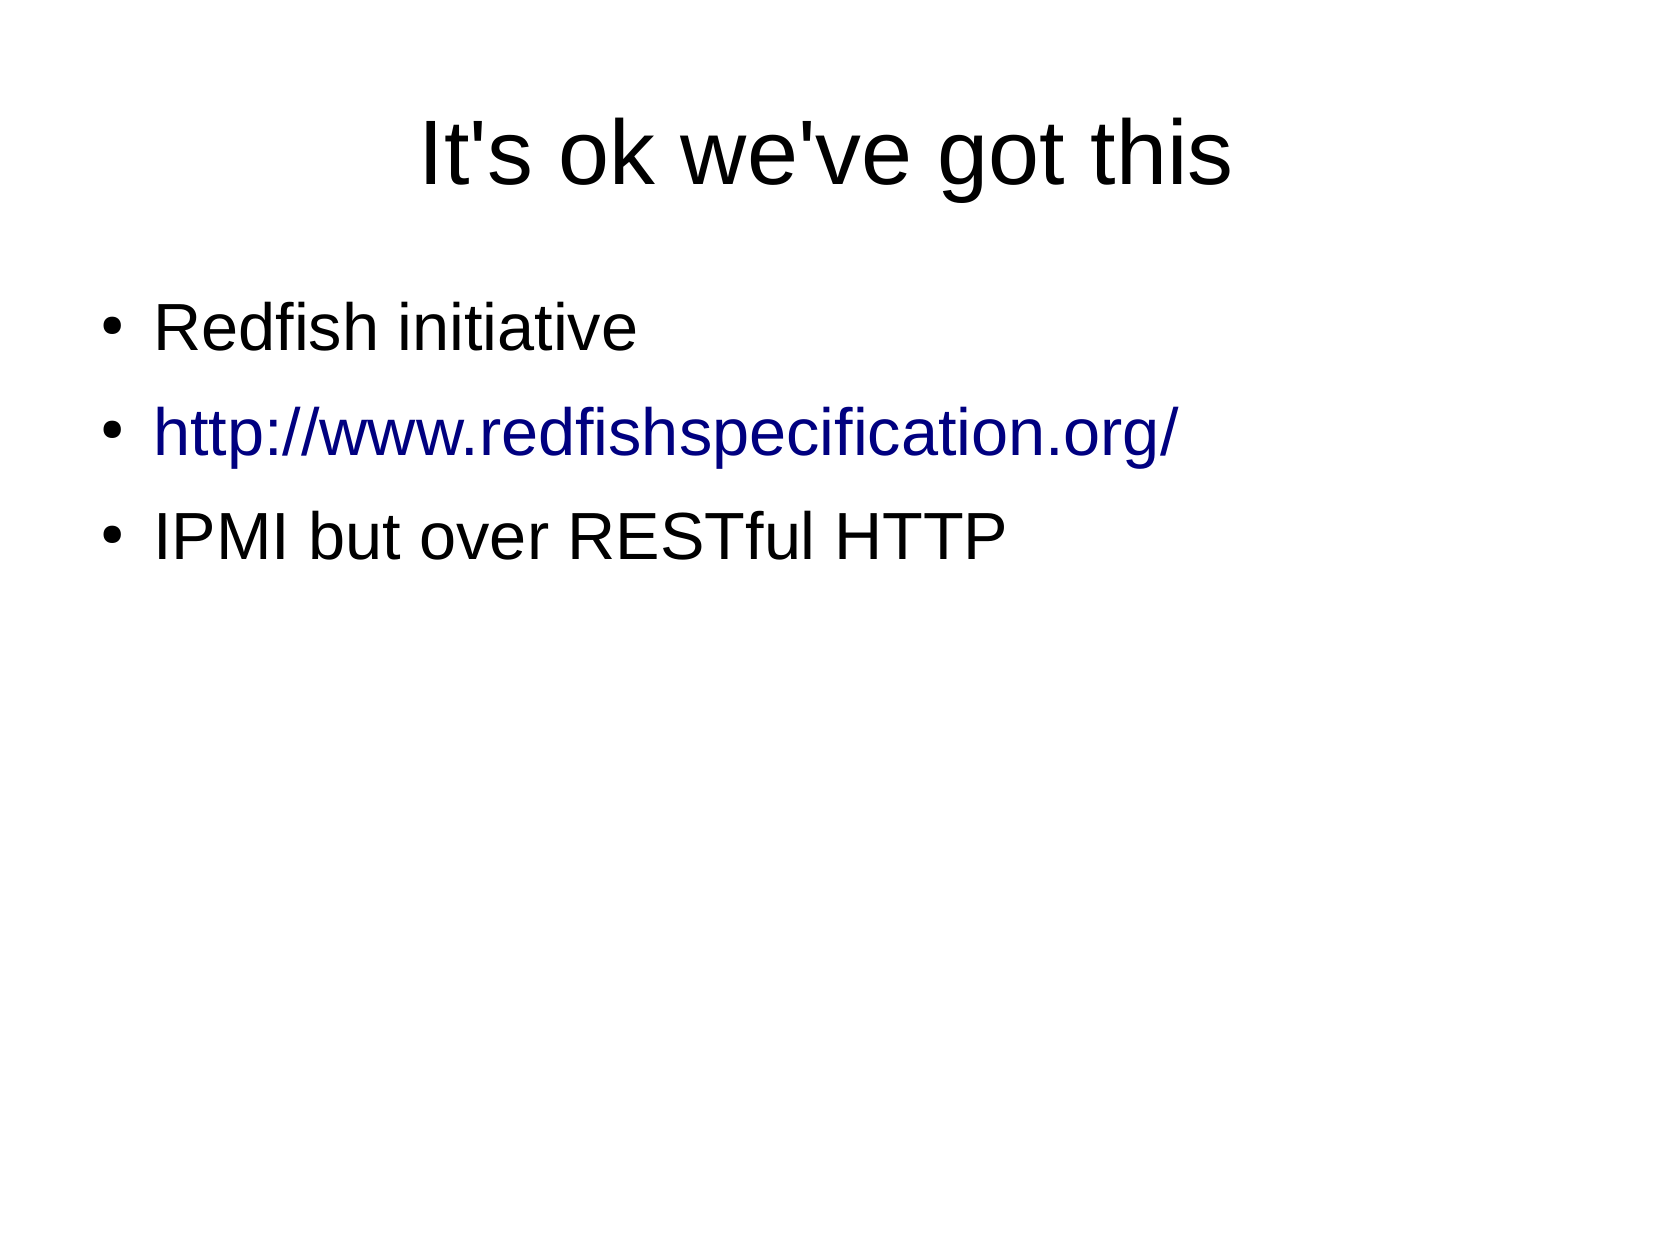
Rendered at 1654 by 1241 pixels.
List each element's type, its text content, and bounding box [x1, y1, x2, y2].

list Redfish initiative http://www.redfishspecification.org/ IPMI but over RESTful HTTP [82, 290, 1571, 1010]
title It's ok we've got this [82, 49, 1571, 257]
